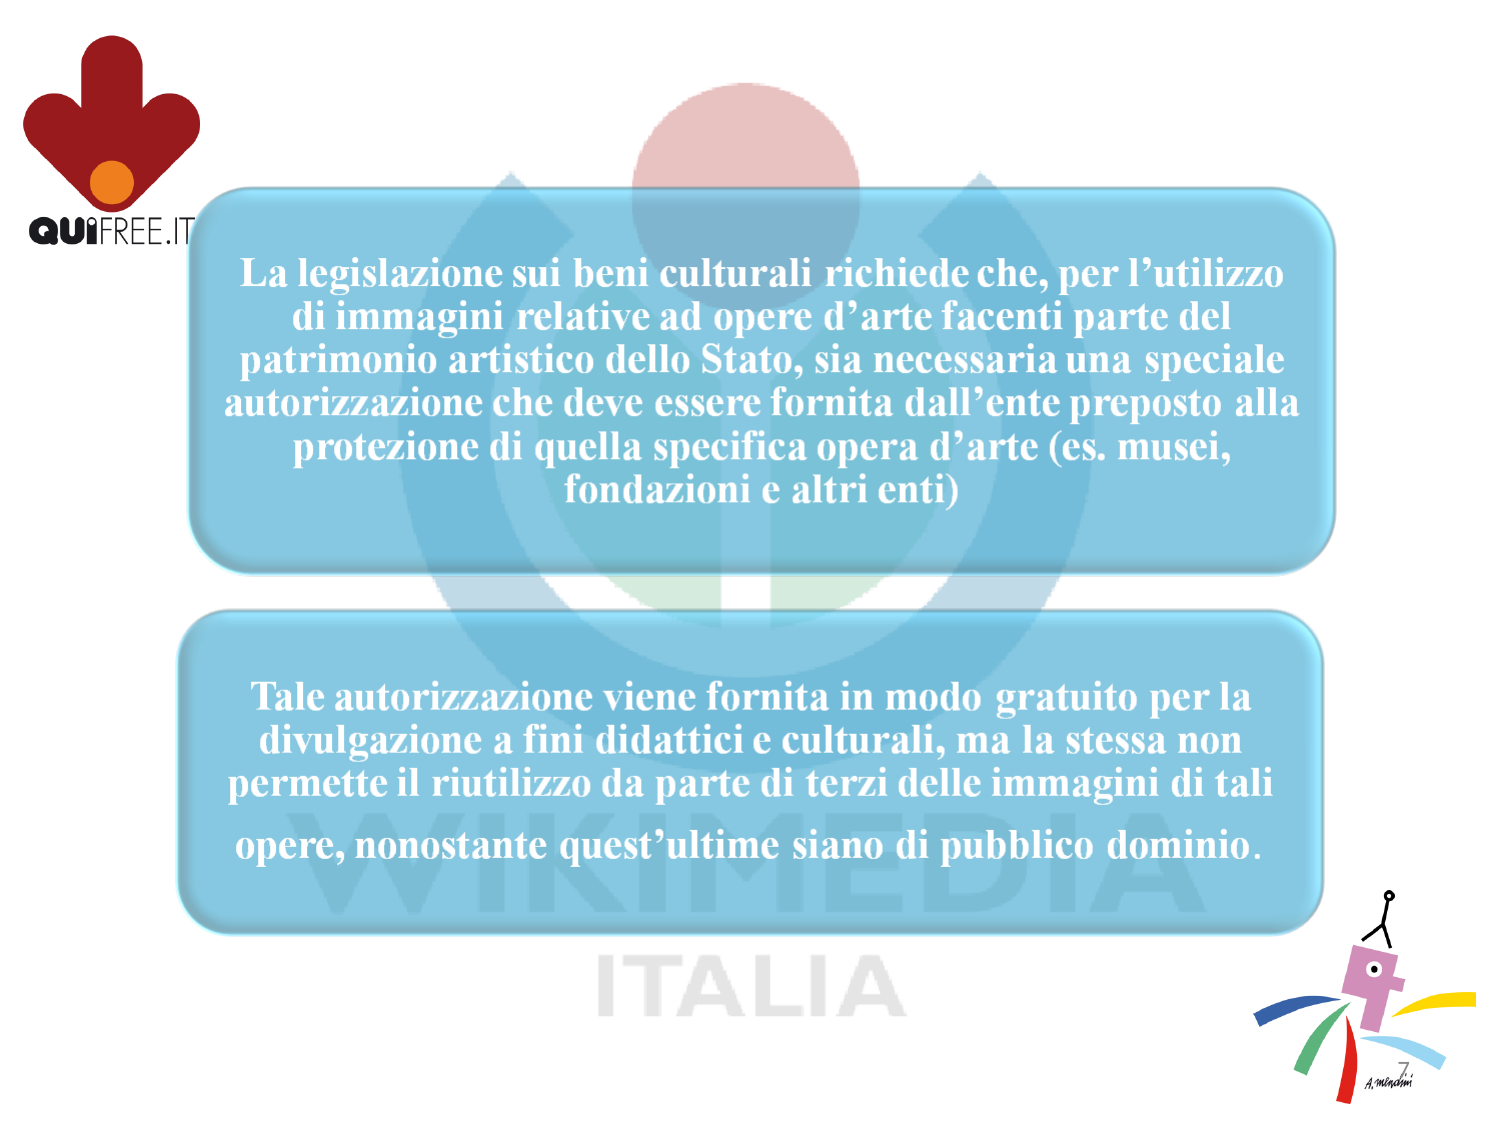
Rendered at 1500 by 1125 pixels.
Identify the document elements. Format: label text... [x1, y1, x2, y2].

picture [0, 1, 1500, 1125]
text_box <numero> [1074, 1042, 1426, 1103]
